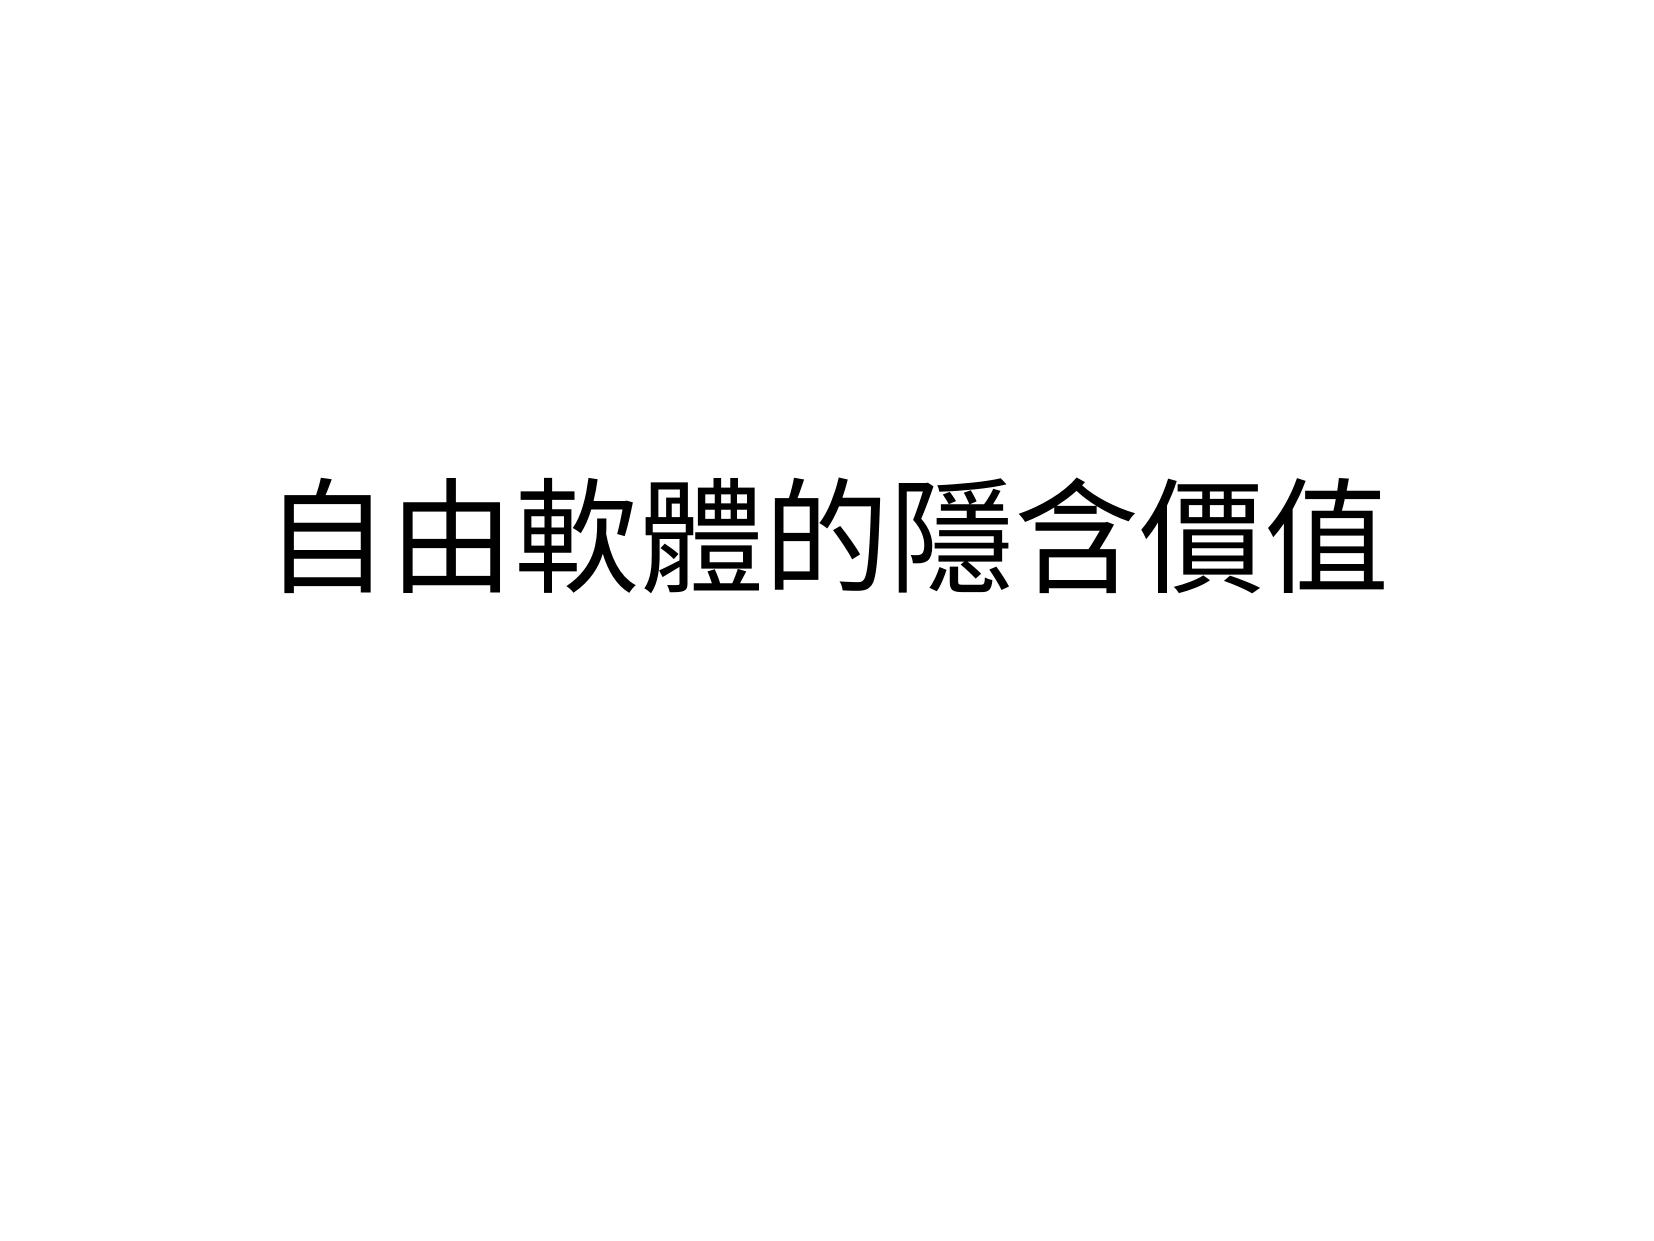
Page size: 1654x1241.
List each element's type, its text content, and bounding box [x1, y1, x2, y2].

subtitle 自由軟體的隱含價值 [82, 49, 1571, 1010]
